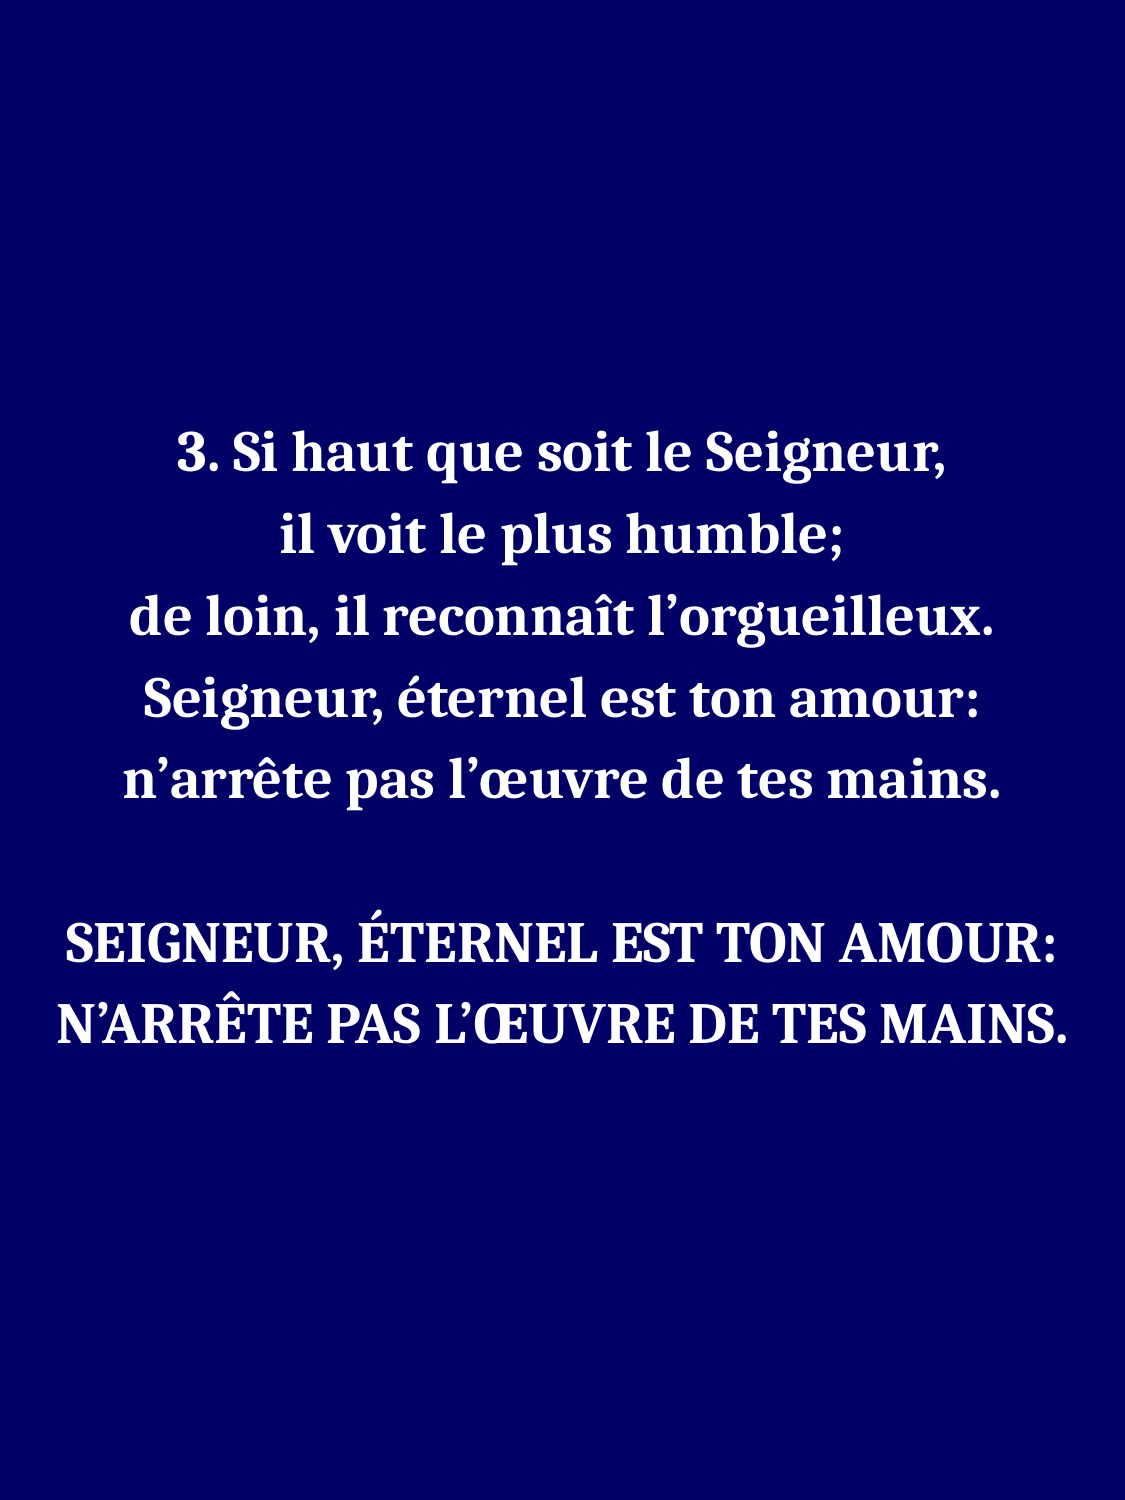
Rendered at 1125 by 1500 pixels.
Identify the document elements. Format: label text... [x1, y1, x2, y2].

text_box 3. Si haut que soit le Seigneur, il voit le plus humble; de loin, il reconnaît l’orgueilleux. Seigneur, éternel est ton amour: n’arrête pas l’œuvre de tes mains. SEIGNEUR, ÉTERNEL EST TON AMOUR: N’ARRÊTE PAS L’ŒUVRE DE TES MAINS. [0, 236, 1125, 555]
